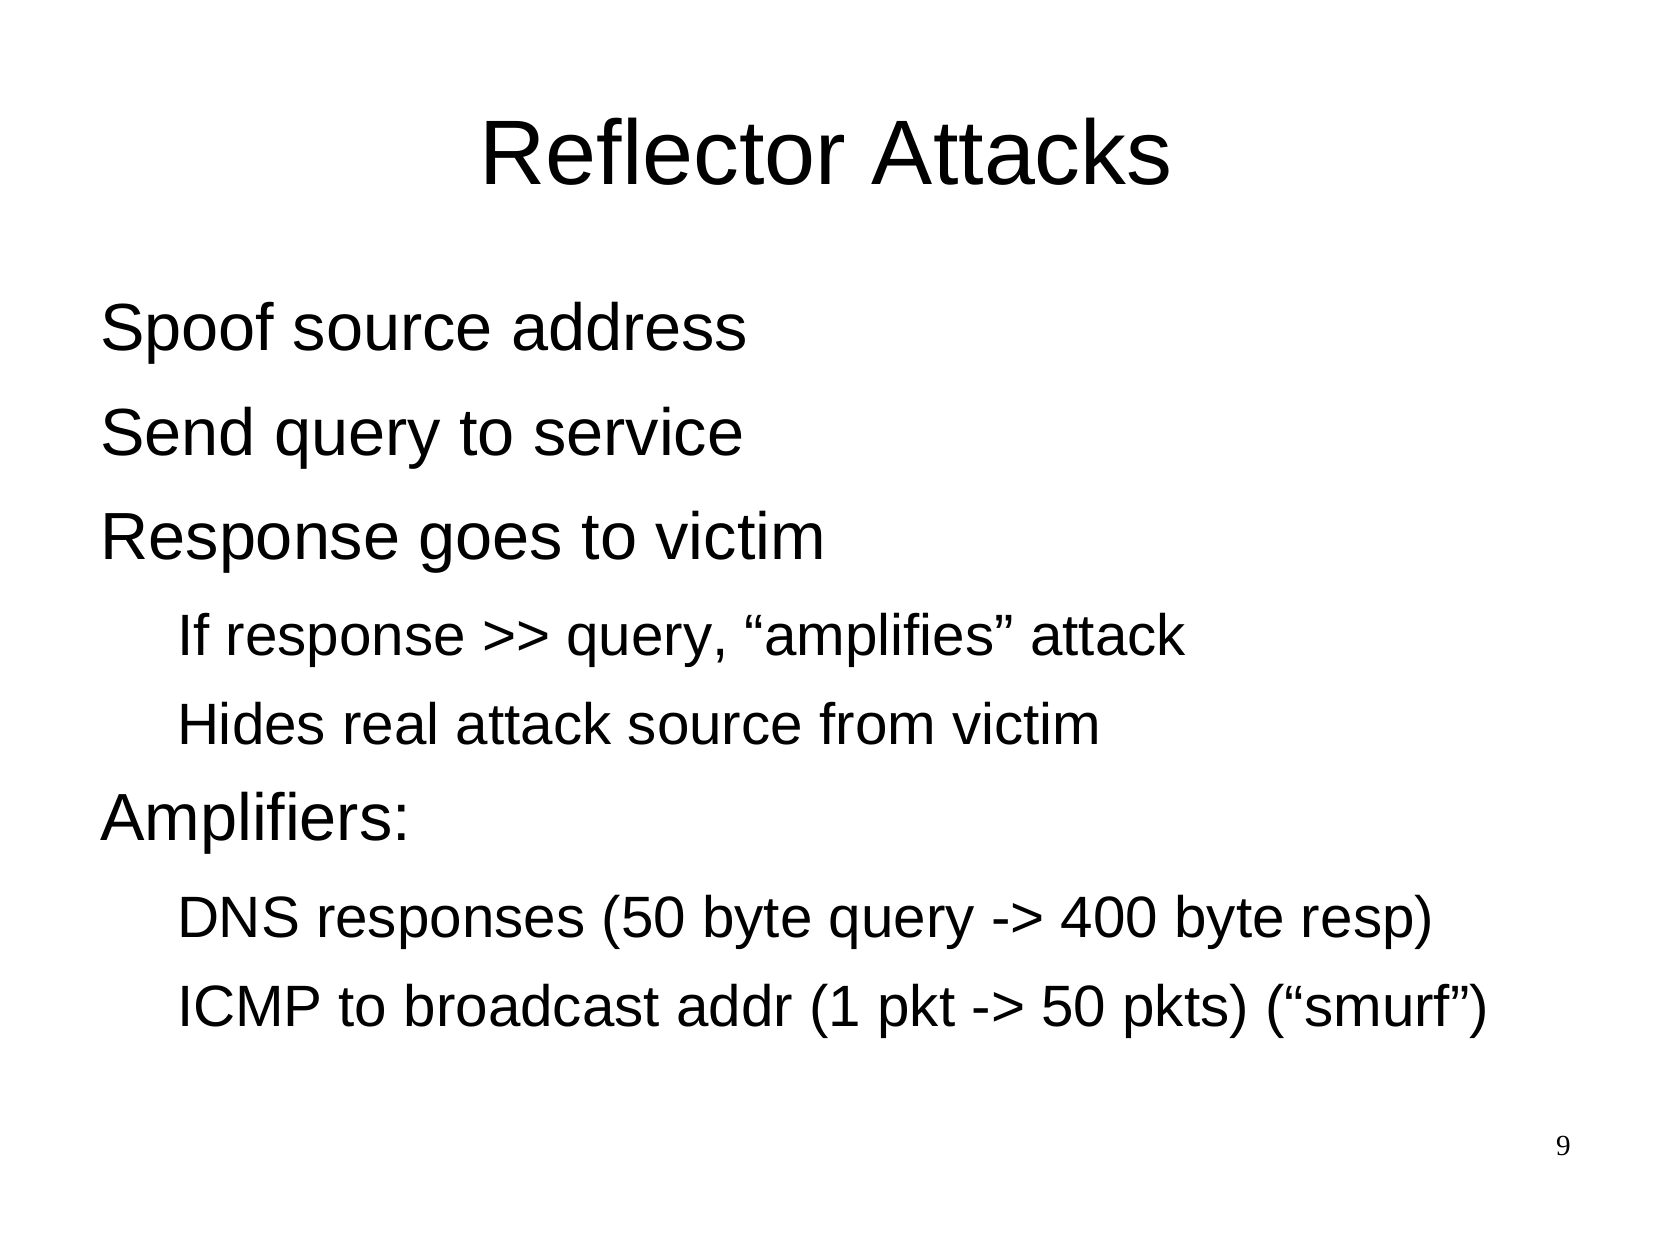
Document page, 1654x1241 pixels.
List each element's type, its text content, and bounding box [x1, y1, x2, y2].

title Reflector Attacks [82, 56, 1571, 250]
list Spoof source address Send query to service Response goes to victim If response >> query, “amplifies” attack Hides real attack source from victim Amplifiers: DNS responses (50 byte query -> 400 byte resp) ICMP to broadcast addr (1 pkt -> 50 pkts) (“smurf”) [82, 290, 1571, 1100]
